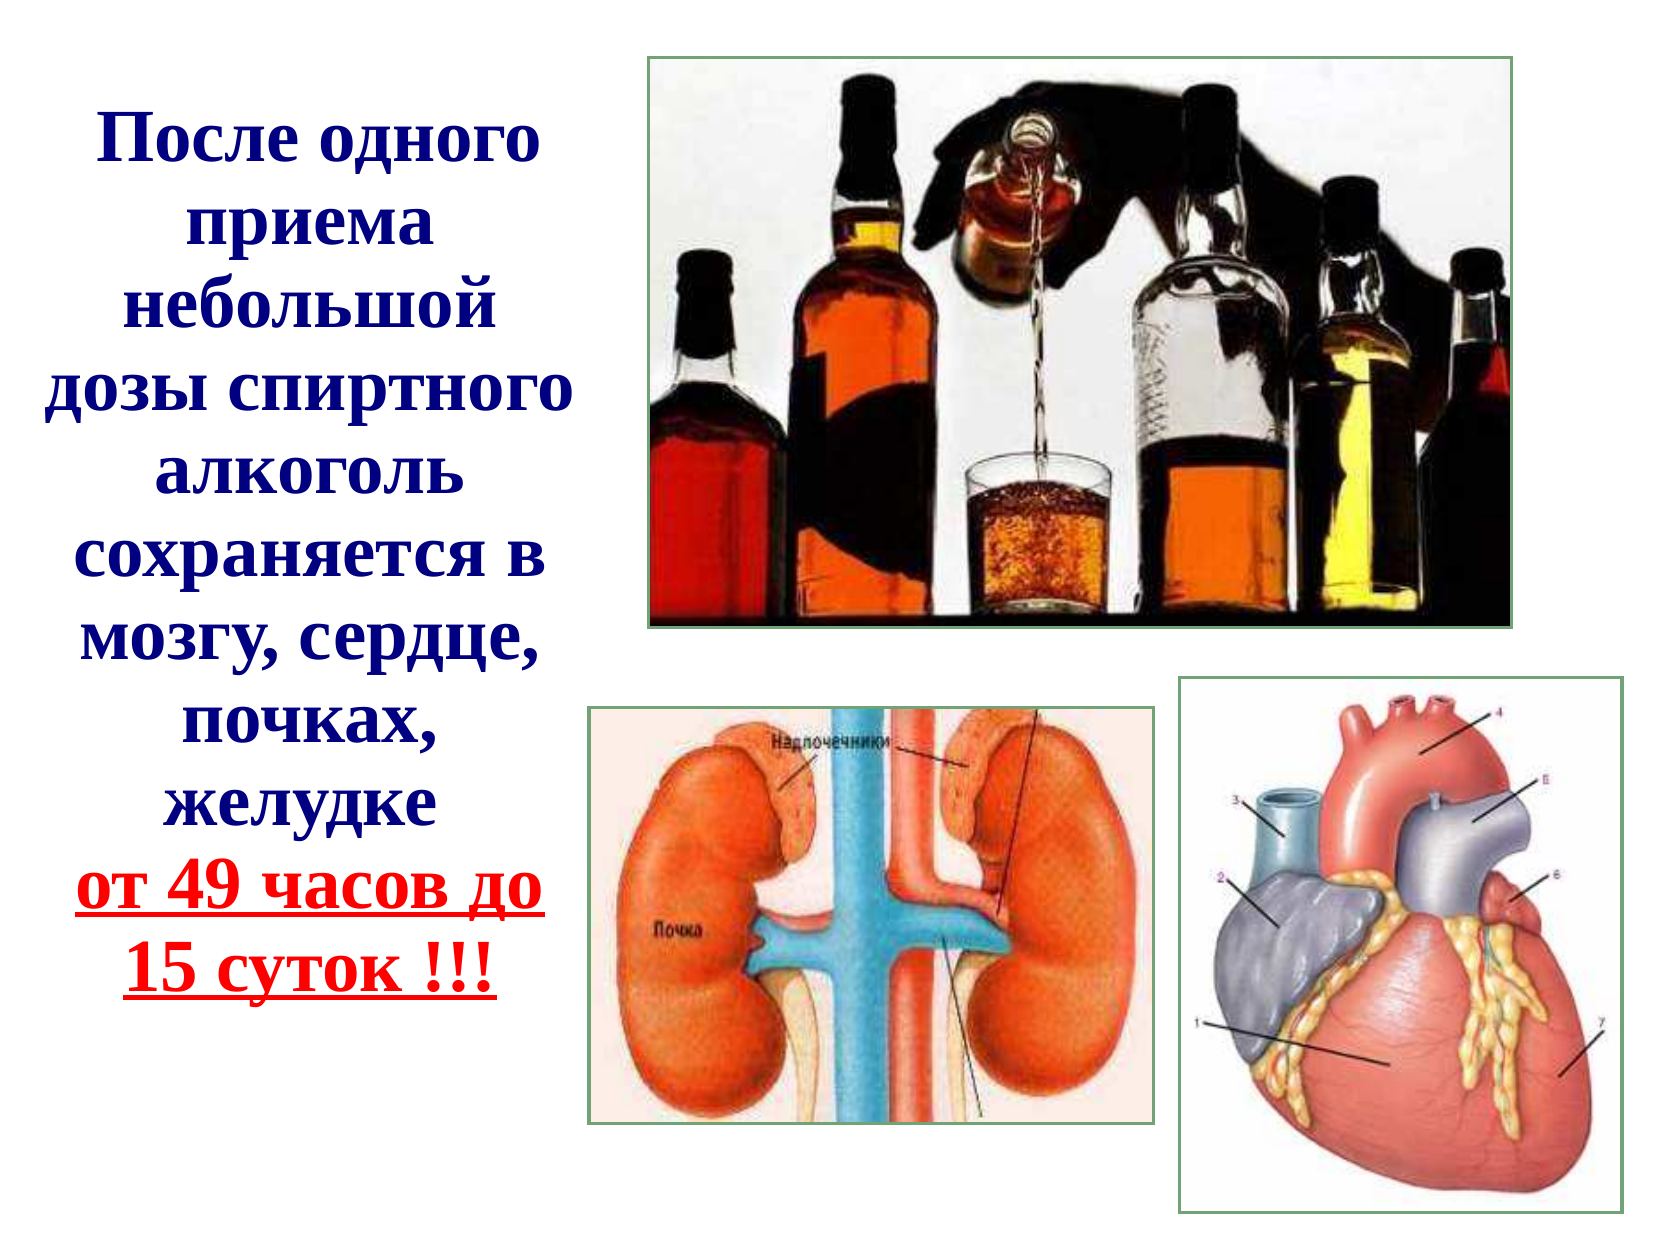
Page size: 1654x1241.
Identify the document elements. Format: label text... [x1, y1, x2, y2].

picture [590, 708, 1152, 1123]
text_box После одного приема небольшой дозы спиртного алкоголь сохраняется в мозгу, сердце, почках, желудке от 49 часов до 15 суток !!! [29, 87, 591, 1016]
picture [649, 59, 1510, 626]
picture [1181, 679, 1621, 1211]
